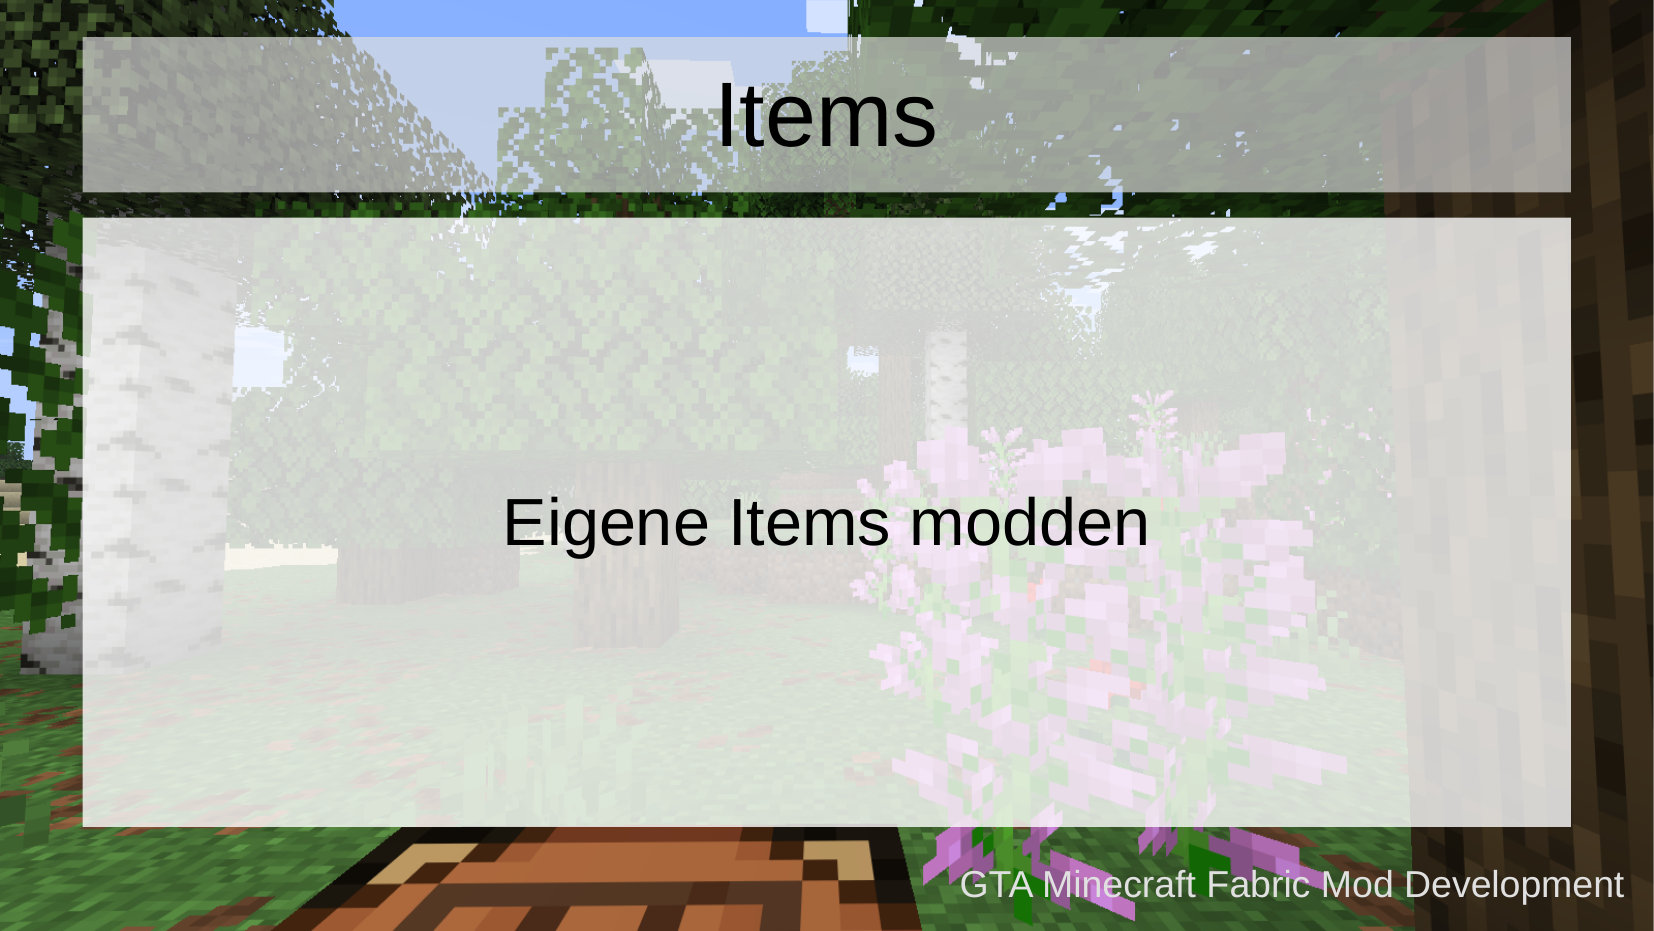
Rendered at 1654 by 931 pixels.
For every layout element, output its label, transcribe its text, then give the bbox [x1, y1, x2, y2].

picture [0, 0, 1654, 931]
title Items [82, 37, 1571, 193]
subtitle Eigene Items modden [82, 217, 1571, 827]
